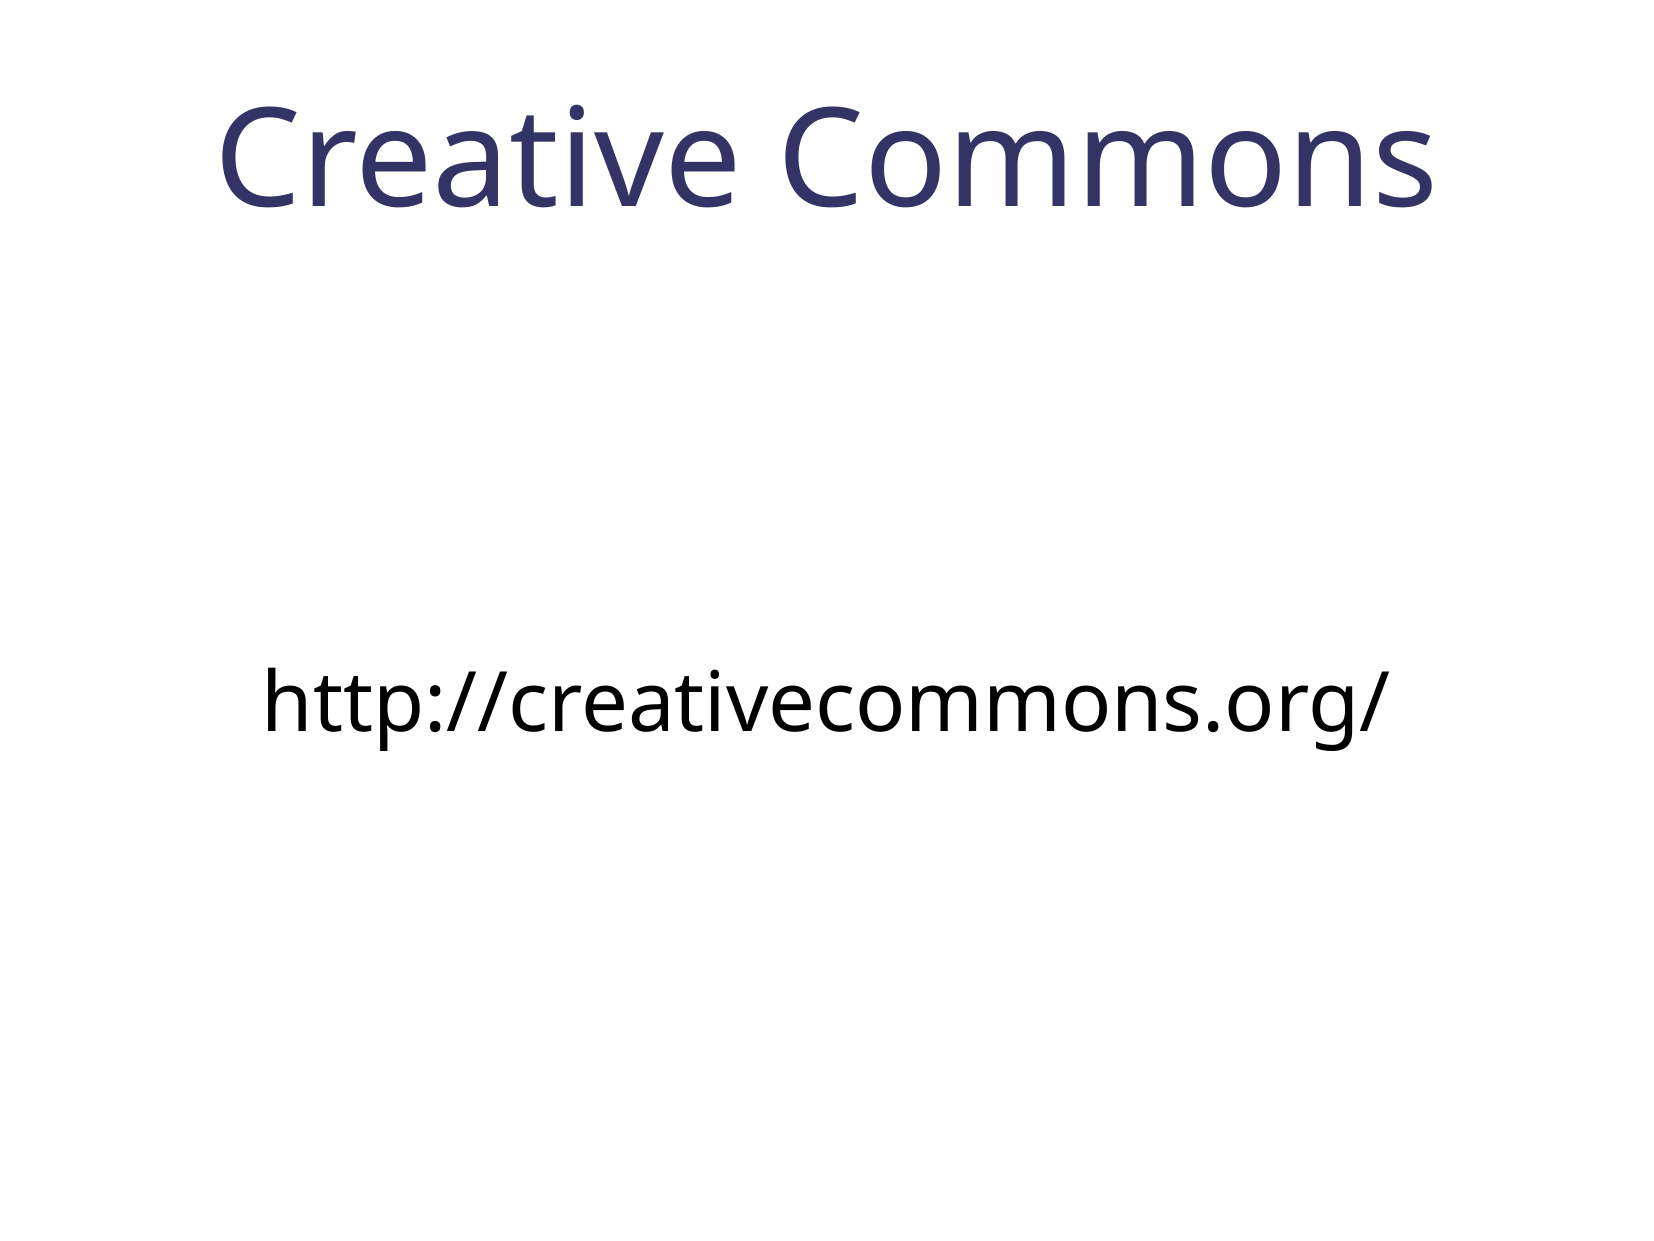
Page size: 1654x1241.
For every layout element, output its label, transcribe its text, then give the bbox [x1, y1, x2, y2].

subtitle http://creativecommons.org/ [82, 297, 1571, 1102]
title Creative Commons [82, 56, 1571, 250]
